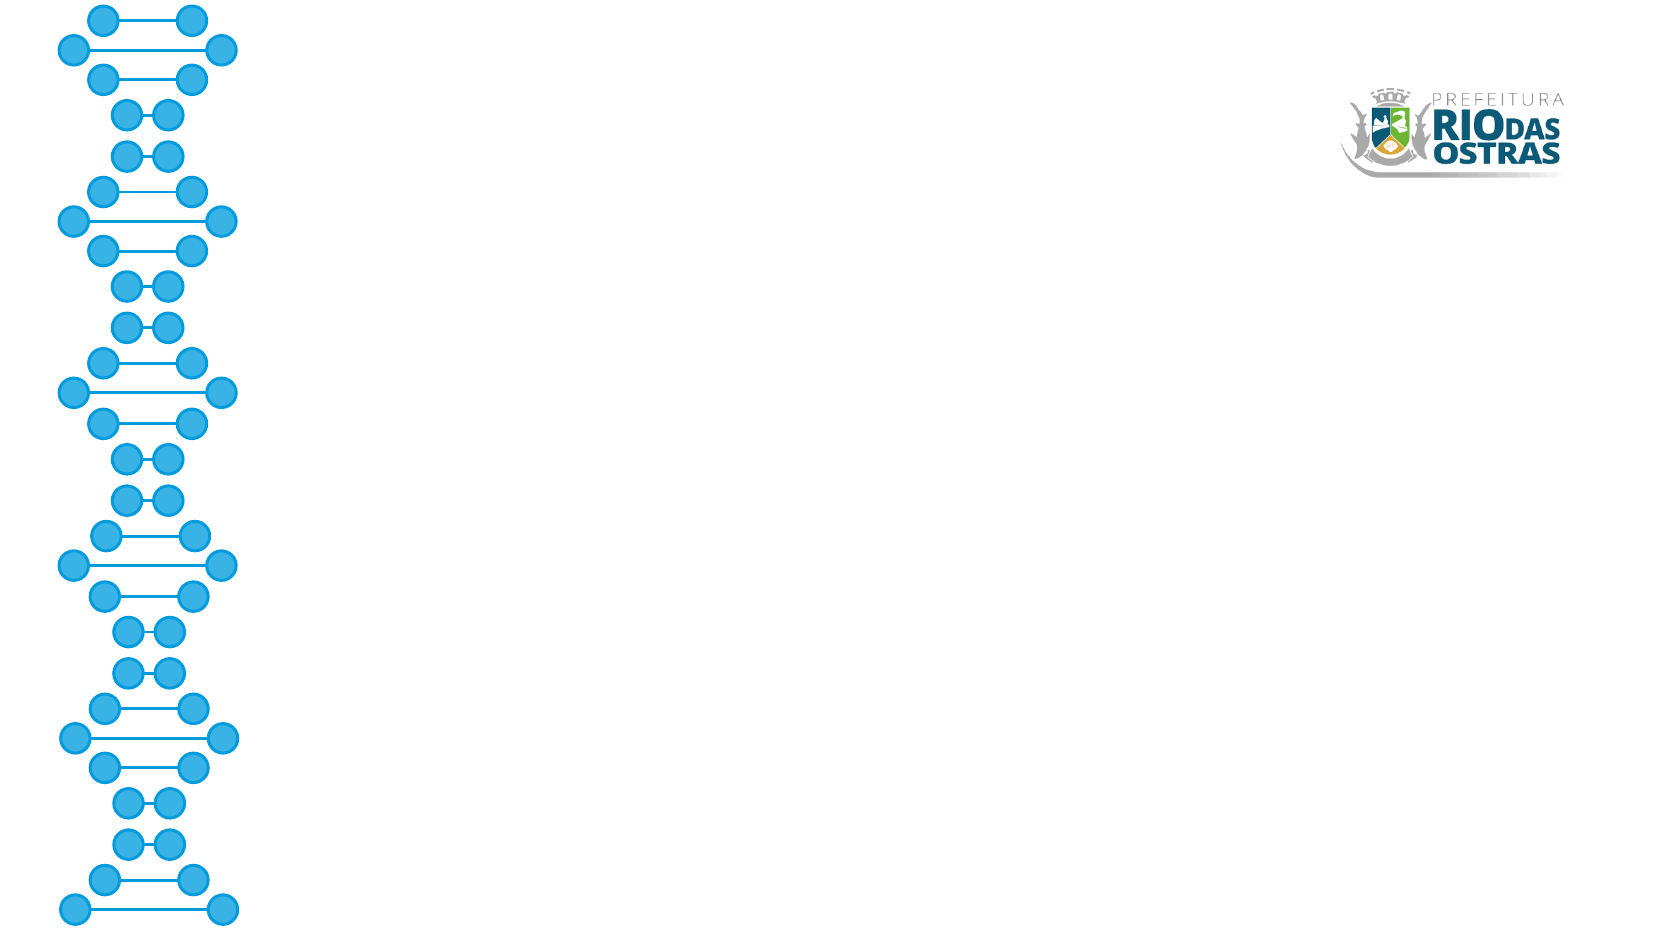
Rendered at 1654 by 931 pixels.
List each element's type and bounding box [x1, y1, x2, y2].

picture [1339, 88, 1565, 178]
